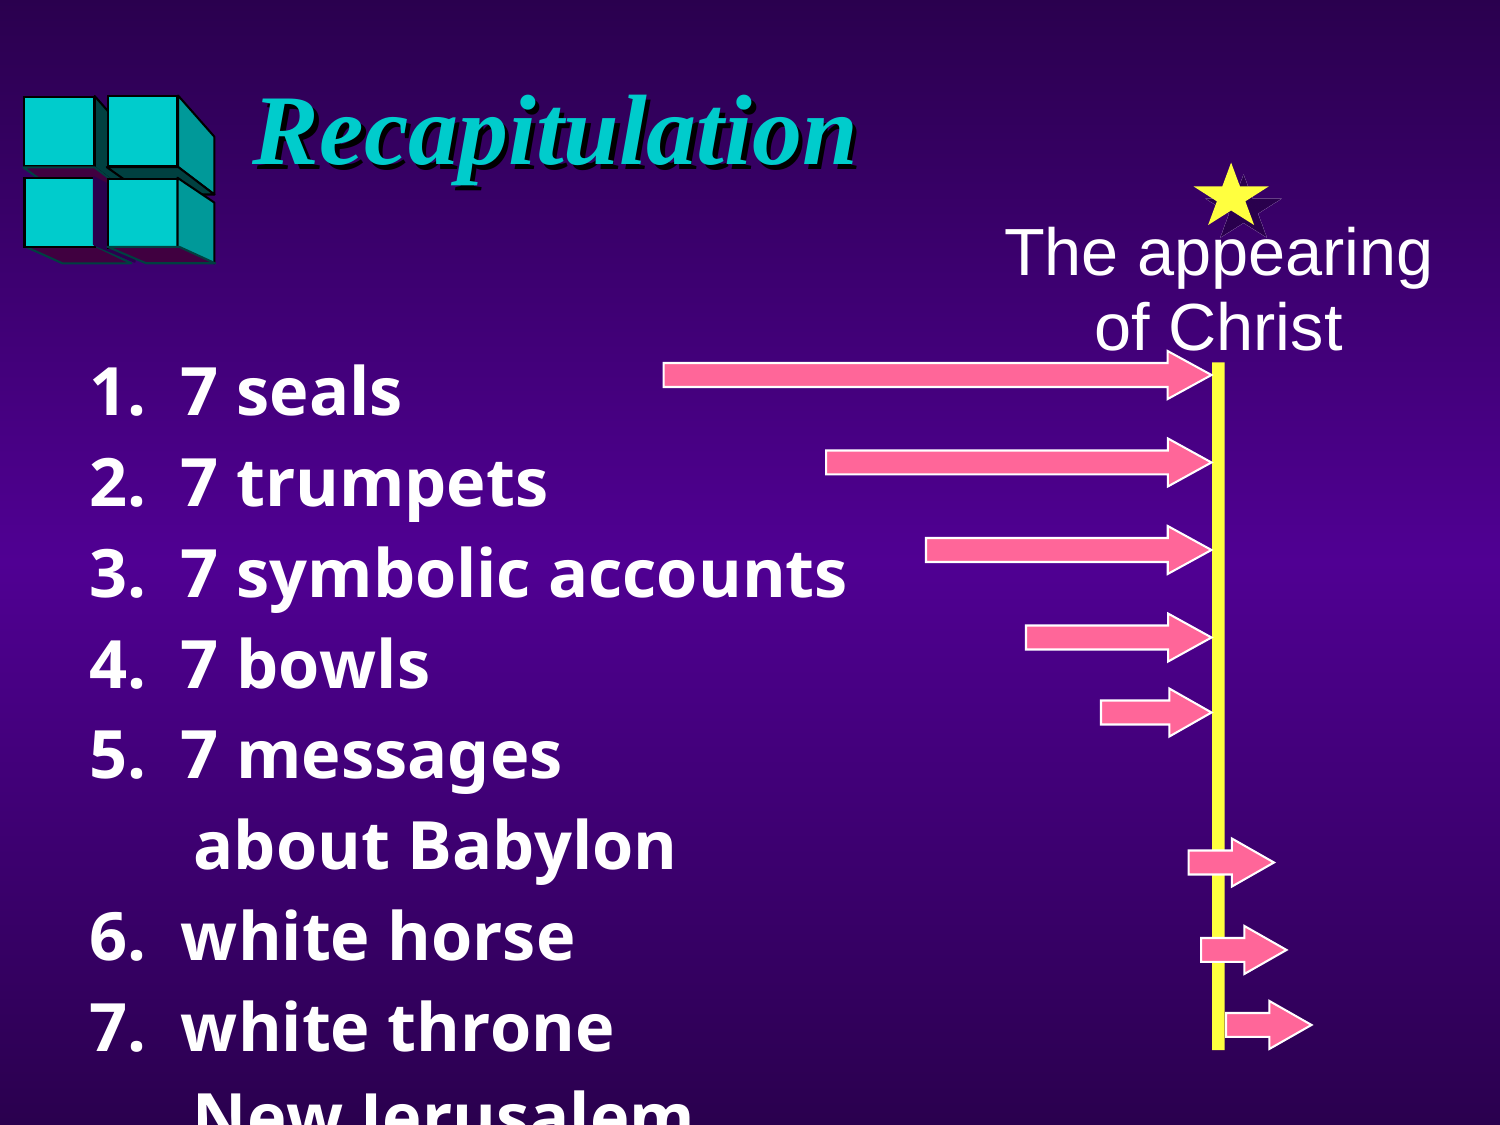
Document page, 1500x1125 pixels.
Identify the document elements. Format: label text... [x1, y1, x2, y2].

text_box [1226, 1000, 1312, 1049]
text_box [1193, 162, 1269, 226]
text_box [663, 351, 1287, 1051]
title Recapitulation [237, 37, 1450, 225]
list 1. 7 seals 2. 7 trumpets 3. 7 symbolic accounts 4. 7 bowls 5. 7 messages about Babylon 6. white horse 7. white throne New Jerusalem [74, 337, 938, 1088]
text_box The appearing of Christ [989, 207, 1448, 372]
